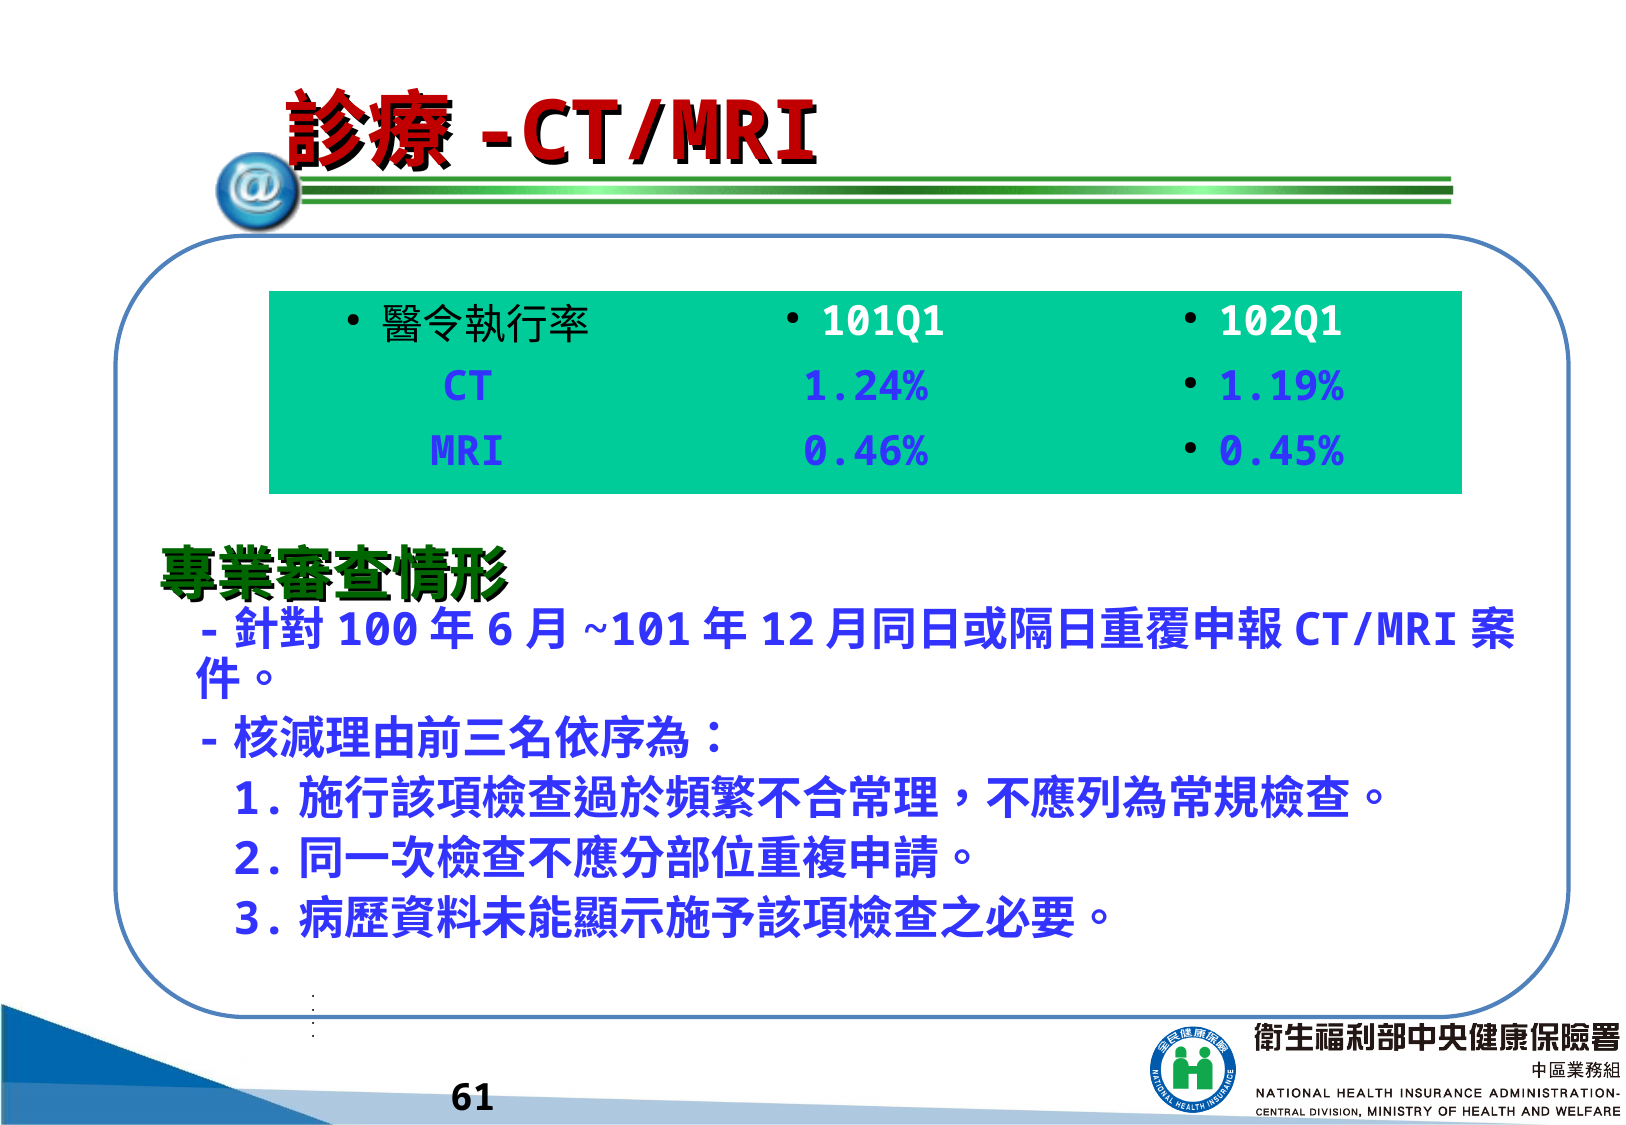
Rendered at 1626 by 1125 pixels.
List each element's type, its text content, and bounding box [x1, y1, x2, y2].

table_cell 1.19% [1064, 356, 1462, 421]
text_box [268, 79, 1625, 268]
title 診療-CT/MRI [268, 32, 1440, 221]
table_cell 0.46% [667, 421, 1064, 494]
table_cell 0.45% [1064, 421, 1462, 494]
table_cell 1.24% [667, 356, 1064, 421]
table_cell CT [269, 356, 667, 421]
table_header 102Q1 [1064, 291, 1462, 356]
text_box [435, 1065, 815, 1125]
table_cell MRI [269, 421, 667, 494]
table_header 醫令執行率 [269, 291, 667, 356]
text_box 專業審查情形 -針對100年6月~101年12月同日或隔日重覆申報CT/MRI案件。 -核減理由前三名依序為： 1.施行該項檢查過於頻繁不合常理，不應列為常規檢查。 2.同一次檢查不應分部位重複申請。 3.病歷資料未能顯示施予該項檢查之必要。 [115, 235, 1569, 1018]
table_header 101Q1 [667, 291, 1064, 356]
